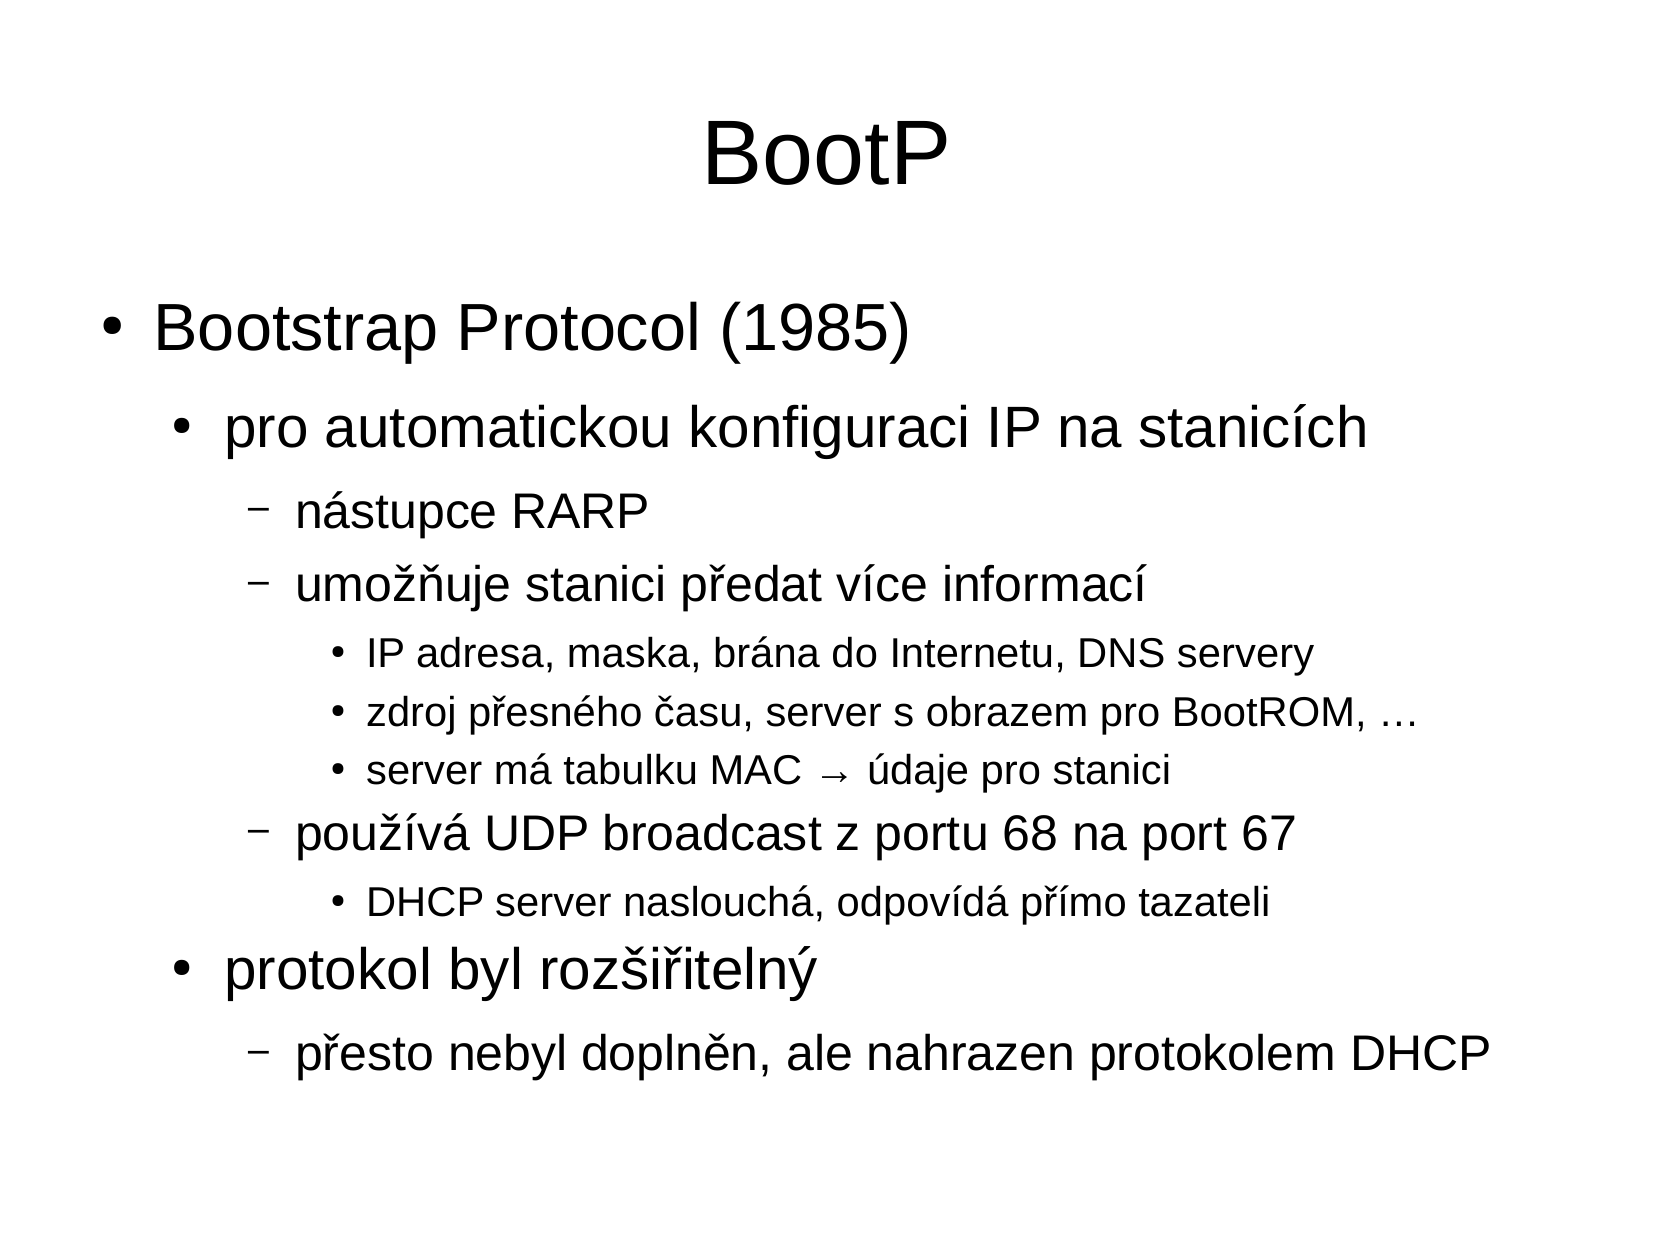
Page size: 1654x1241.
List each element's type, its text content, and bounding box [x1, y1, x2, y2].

title BootP [82, 49, 1571, 257]
list Bootstrap Protocol (1985) pro automatickou konfiguraci IP na stanicích nástupce RARP umožňuje stanici předat více informací IP adresa, maska, brána do Internetu, DNS servery zdroj přesného času, server s obrazem pro BootROM, … server má tabulku MAC → údaje pro stanici používá UDP broadcast z portu 68 na port 67 DHCP server naslouchá, odpovídá přímo tazateli protokol byl rozšiřitelný přesto nebyl doplněn, ale nahrazen protokolem DHCP [82, 290, 1571, 1109]
